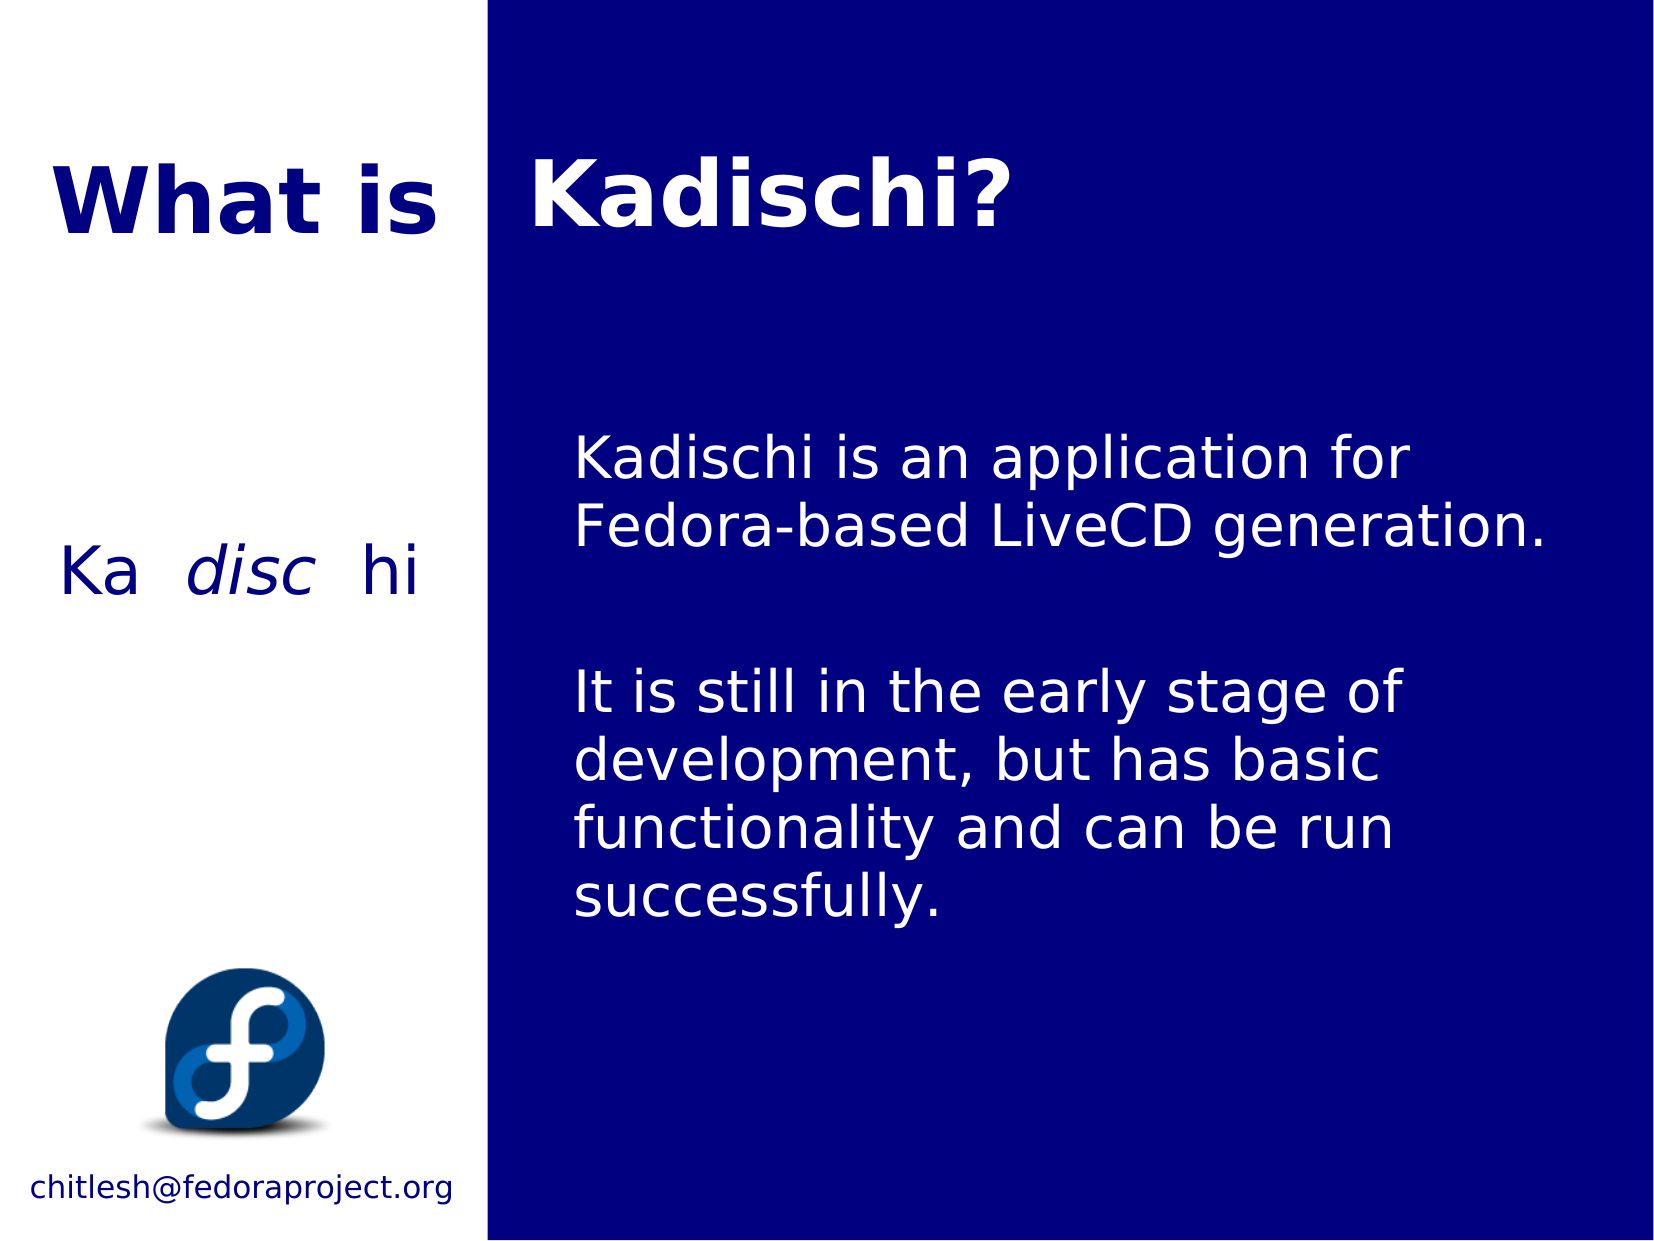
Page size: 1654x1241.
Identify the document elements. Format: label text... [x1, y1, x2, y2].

title Kadischi? [527, 112, 1128, 278]
picture [132, 967, 339, 1141]
list Kadischi is an application for Fedora-based LiveCD generation. It is still in the early stage of development, but has basic functionality and can be run successfully. [487, 417, 1613, 938]
text_box What is [35, 140, 456, 263]
text_box Ka disc hi [43, 525, 436, 618]
